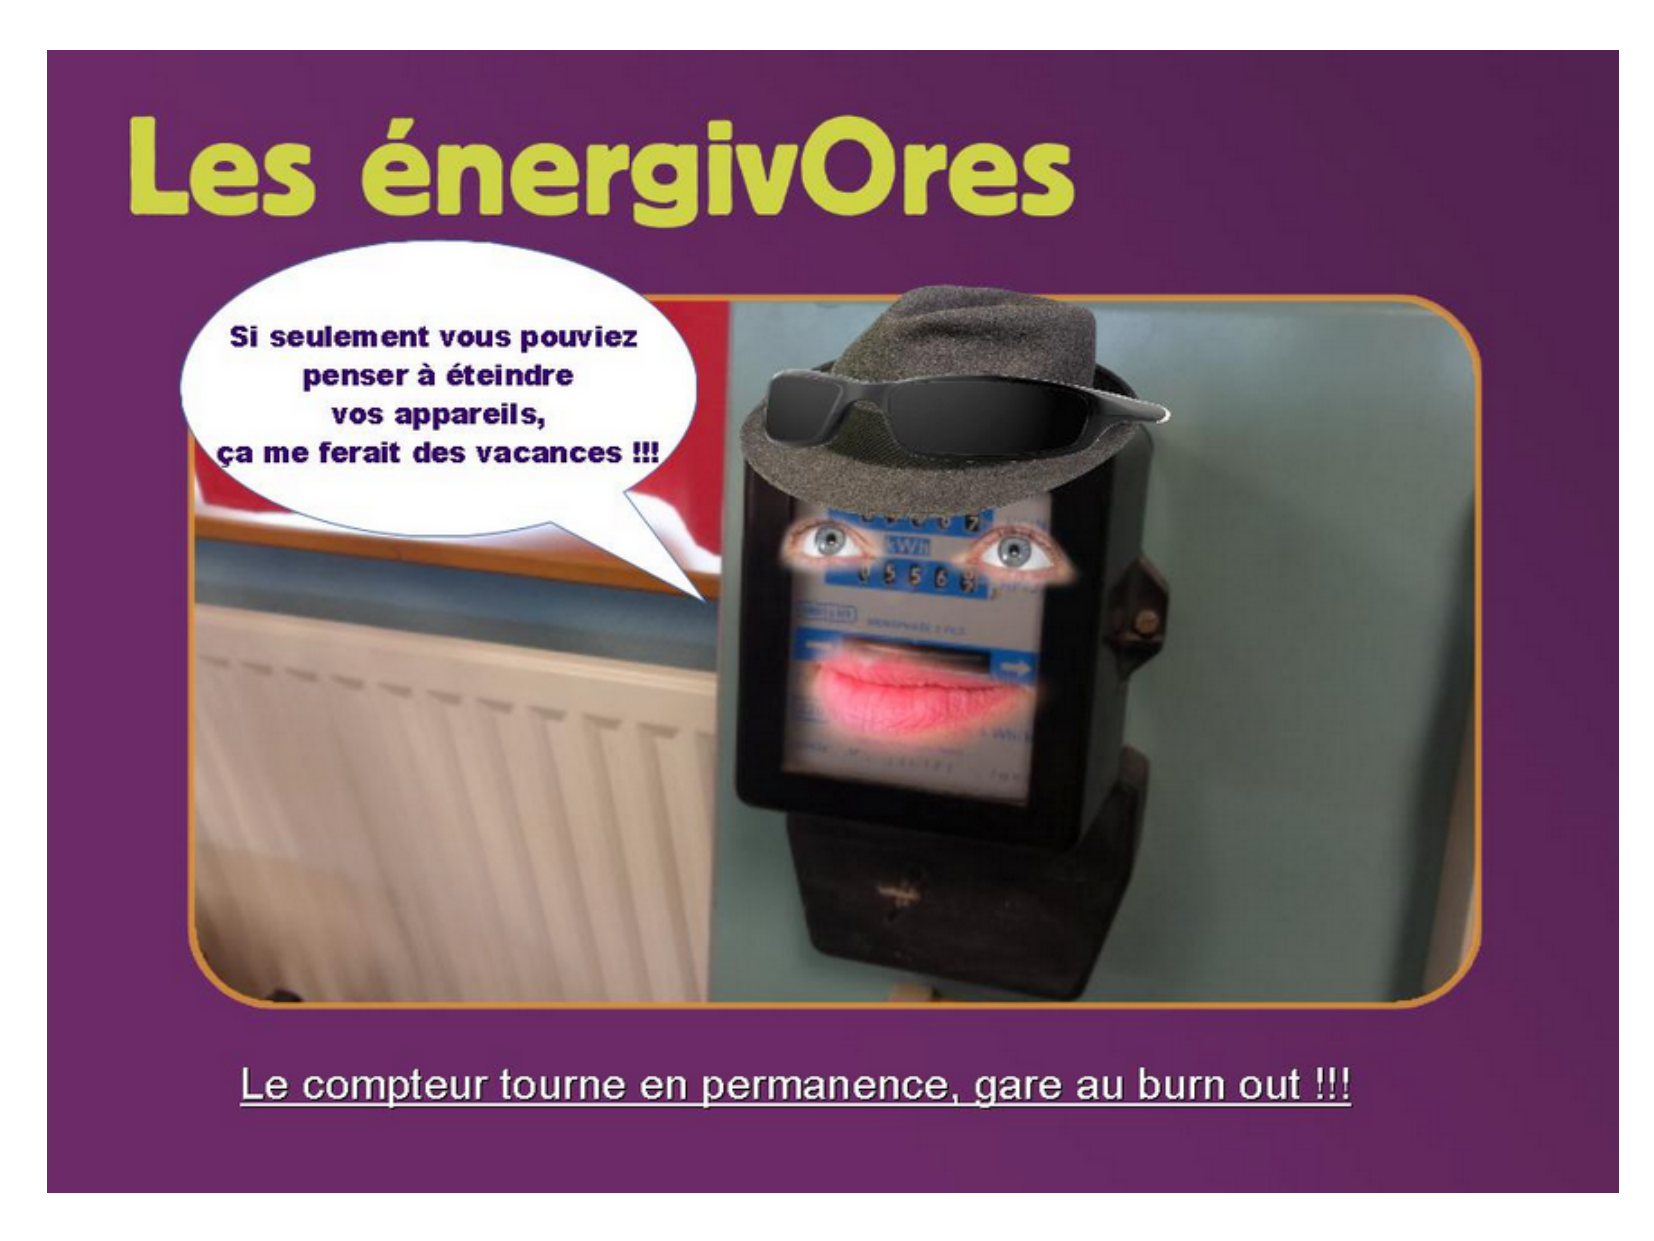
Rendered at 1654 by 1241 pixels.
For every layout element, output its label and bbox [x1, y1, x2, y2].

picture [47, 50, 1619, 1193]
